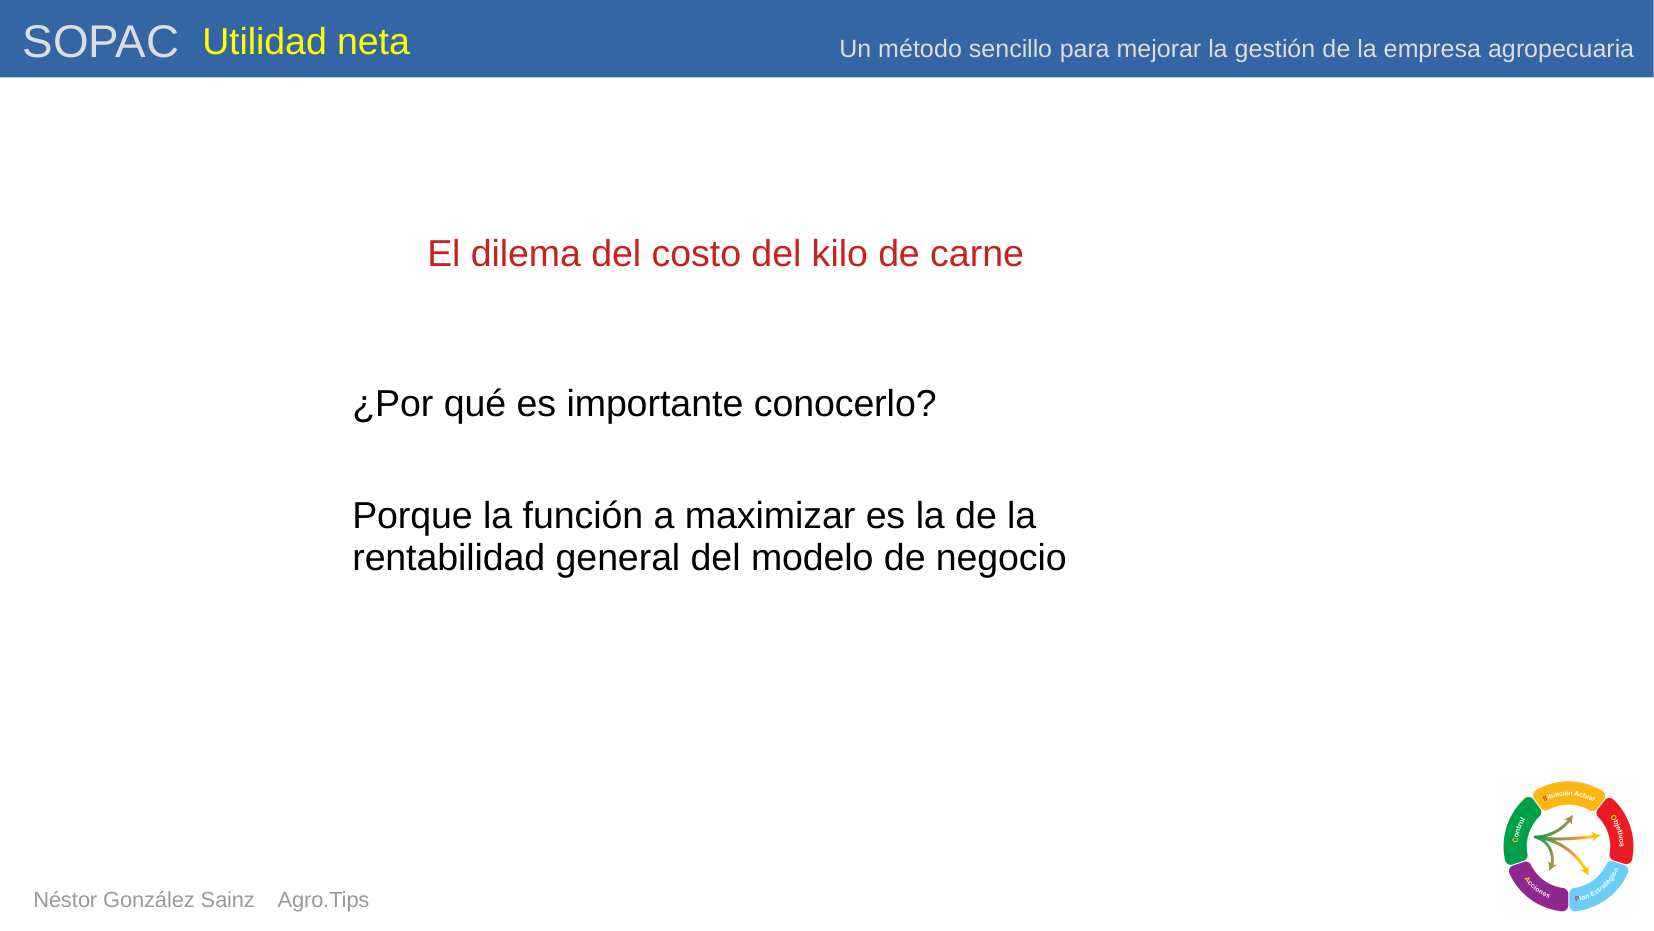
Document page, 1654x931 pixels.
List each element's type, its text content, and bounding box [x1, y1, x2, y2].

text_box Porque la función a maximizar es la de la rentabilidad general del modelo de negocio [337, 487, 1088, 587]
text_box ¿Por qué es importante conocerlo? [337, 375, 1088, 432]
text_box Utilidad neta [187, 13, 451, 76]
picture [1500, 776, 1637, 917]
text_box El dilema del costo del kilo de carne [412, 225, 1201, 282]
